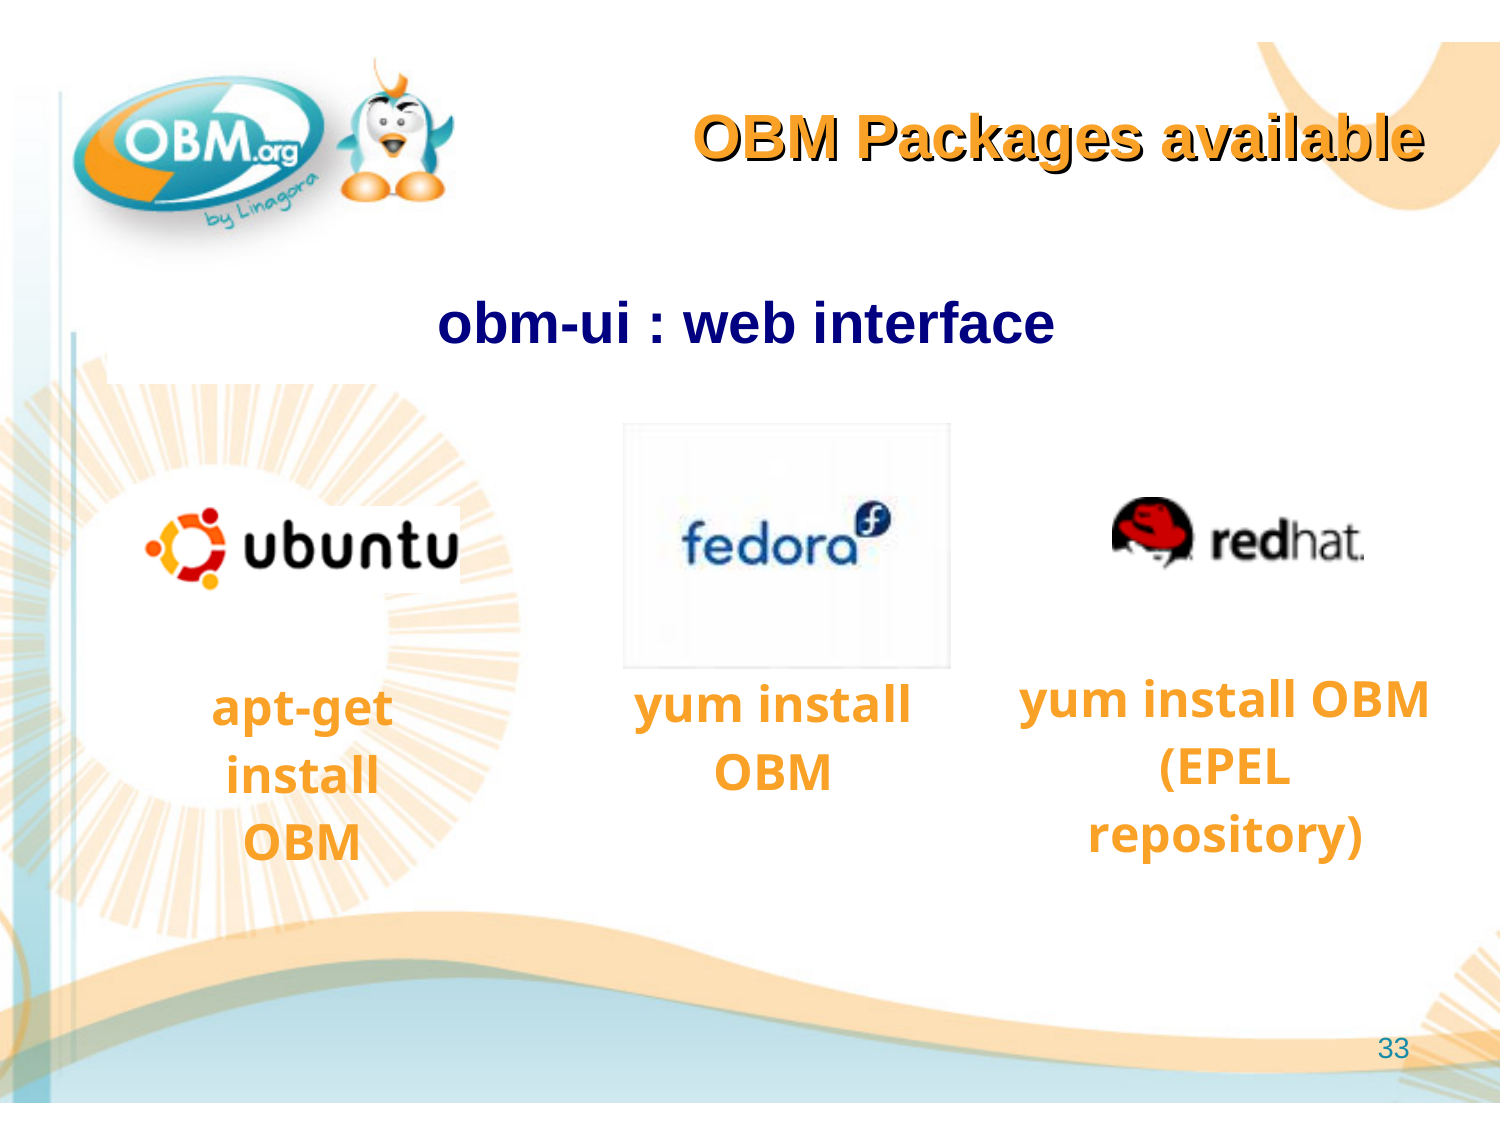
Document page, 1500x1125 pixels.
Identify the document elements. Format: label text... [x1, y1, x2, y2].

text_box yum install OBM [617, 661, 930, 765]
picture [0, 42, 1500, 1103]
text_box apt-get install OBM [147, 664, 459, 768]
text_box yum install OBM (EPEL repository)‏ [1004, 656, 1447, 760]
list obm-ui : web interface [106, 295, 1388, 384]
title OBM Packages available [466, 21, 1426, 257]
